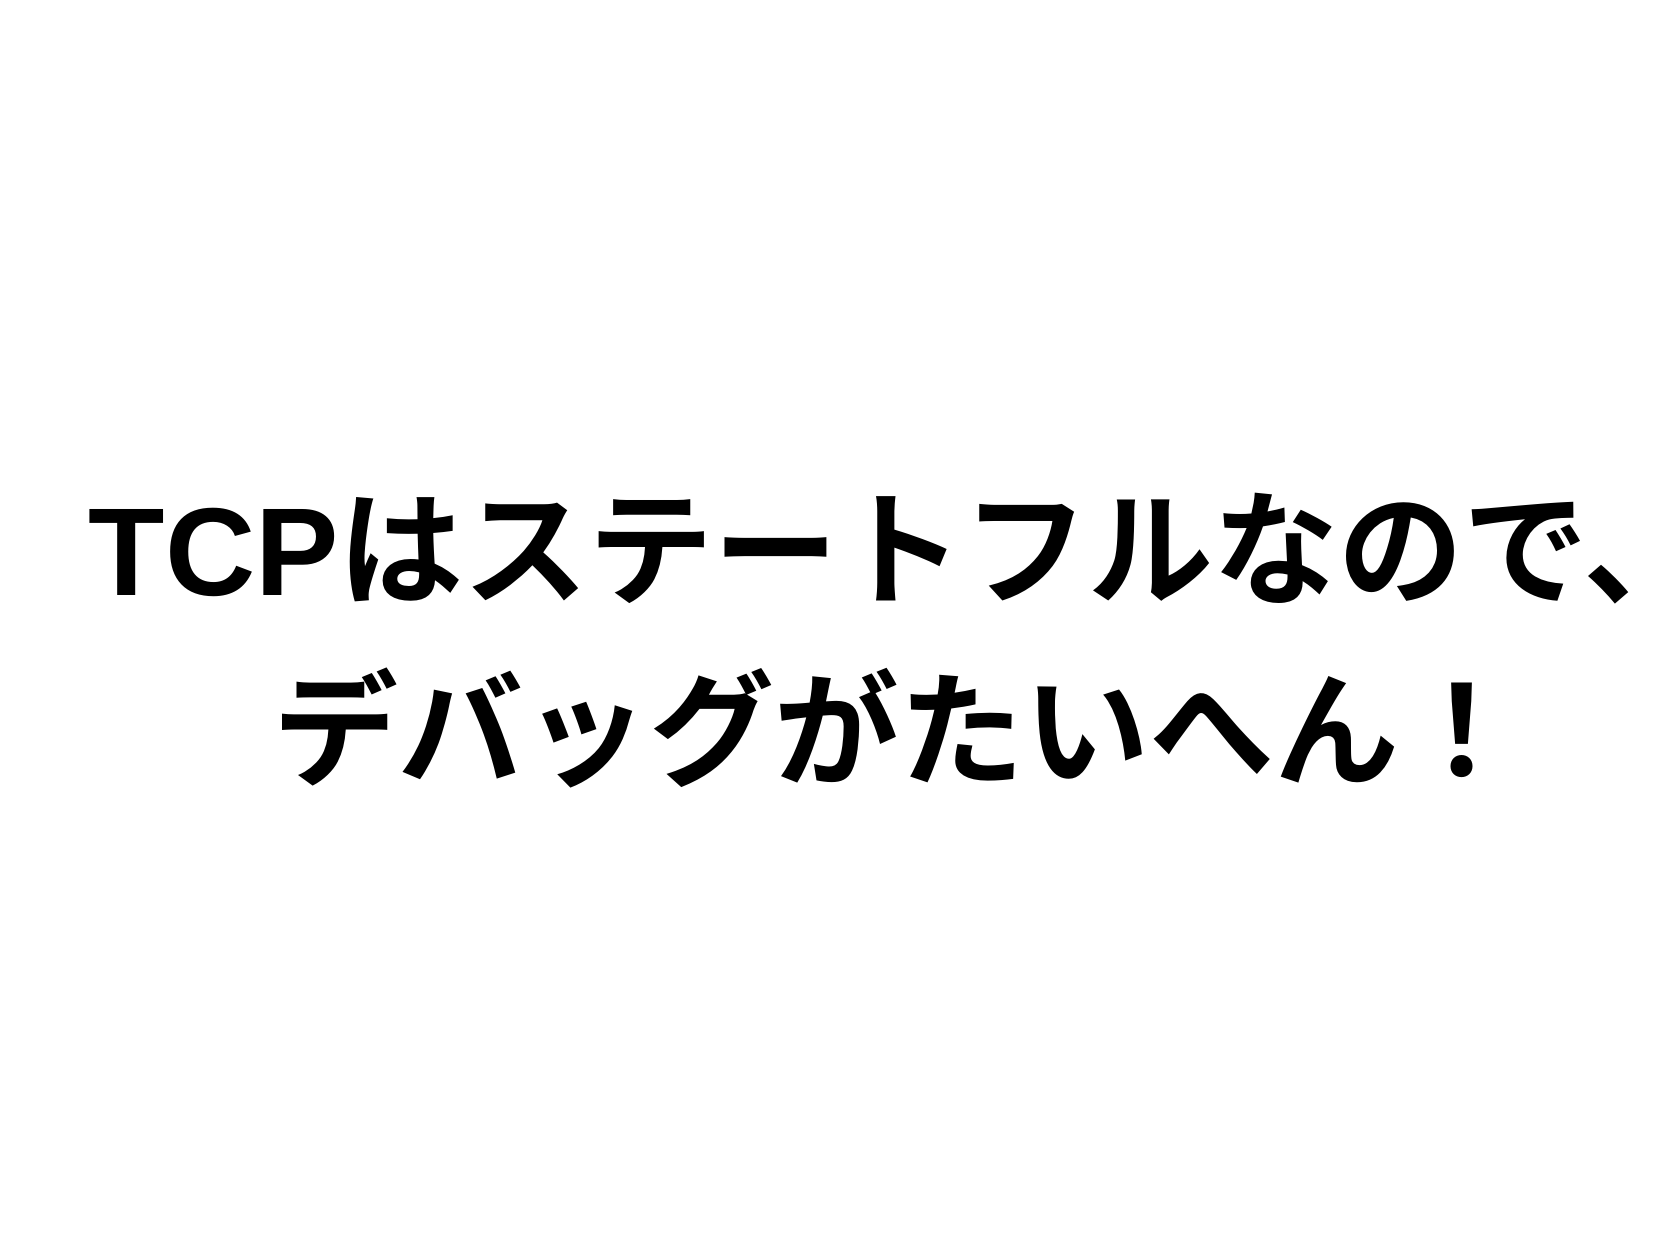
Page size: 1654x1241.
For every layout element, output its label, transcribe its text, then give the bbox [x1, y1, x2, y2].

text_box TCPはステートフルなので、 デバッグがたいへん！ [74, 442, 1565, 798]
